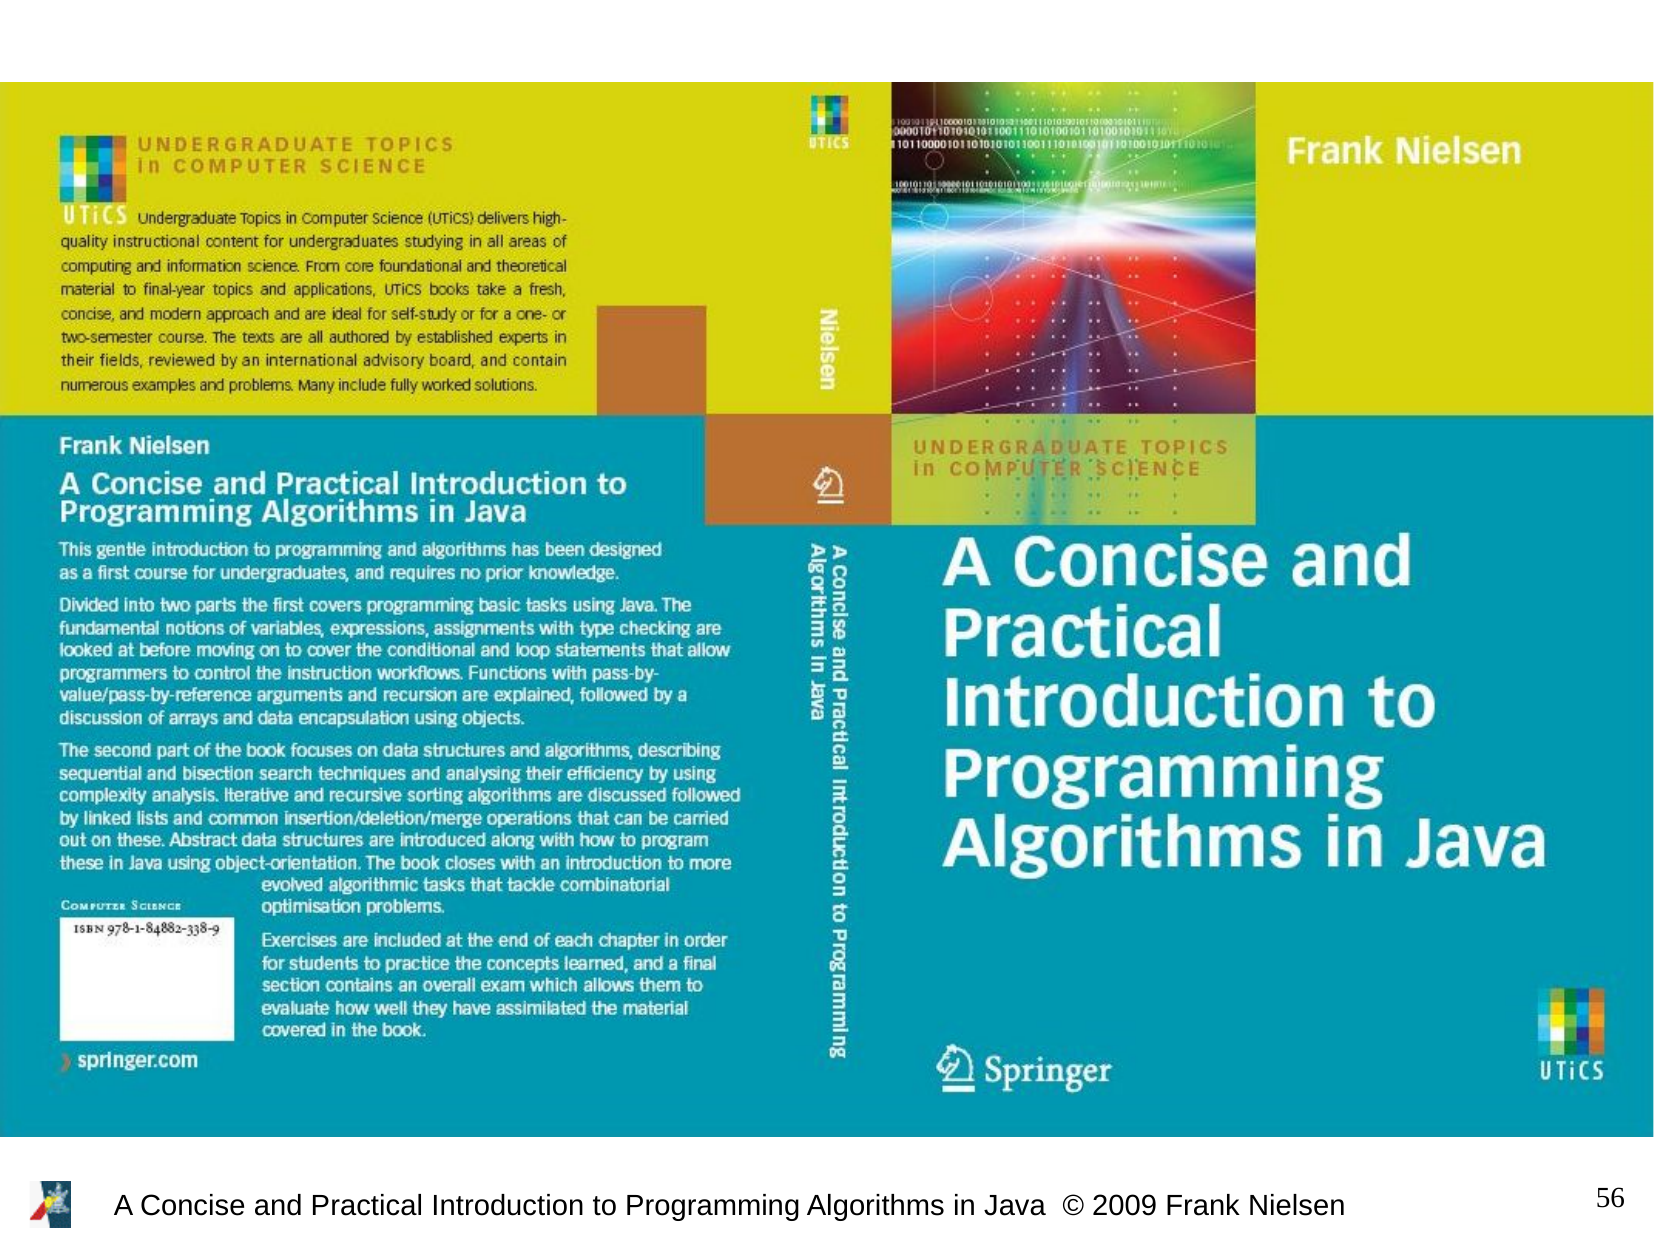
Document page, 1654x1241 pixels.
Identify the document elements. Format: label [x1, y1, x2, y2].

picture [0, 82, 1654, 1137]
picture [29, 1181, 71, 1228]
